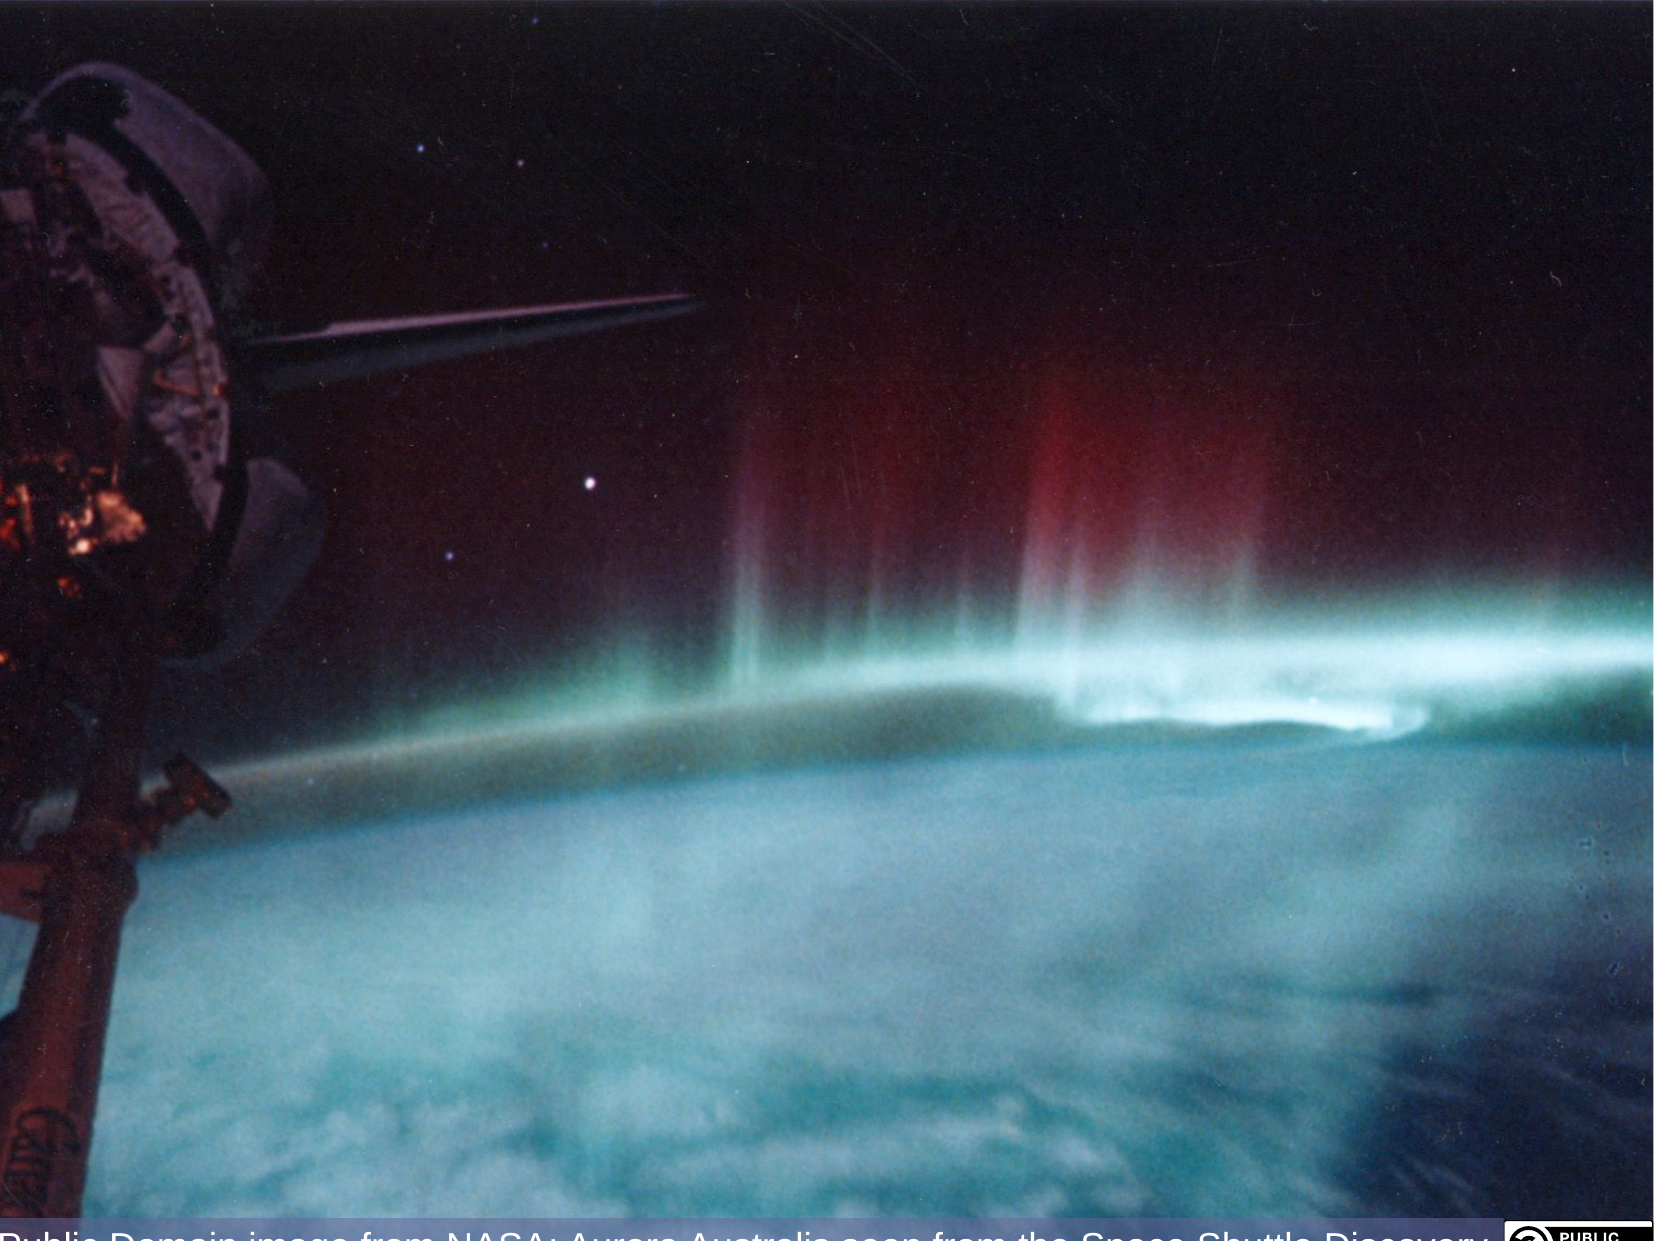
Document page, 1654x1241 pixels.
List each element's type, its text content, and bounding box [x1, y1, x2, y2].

text_box Public Domain image from NASA: Aurora Australis seen from the Space Shuttle Discovery [0, 1218, 1504, 1241]
picture [0, 0, 1654, 1241]
